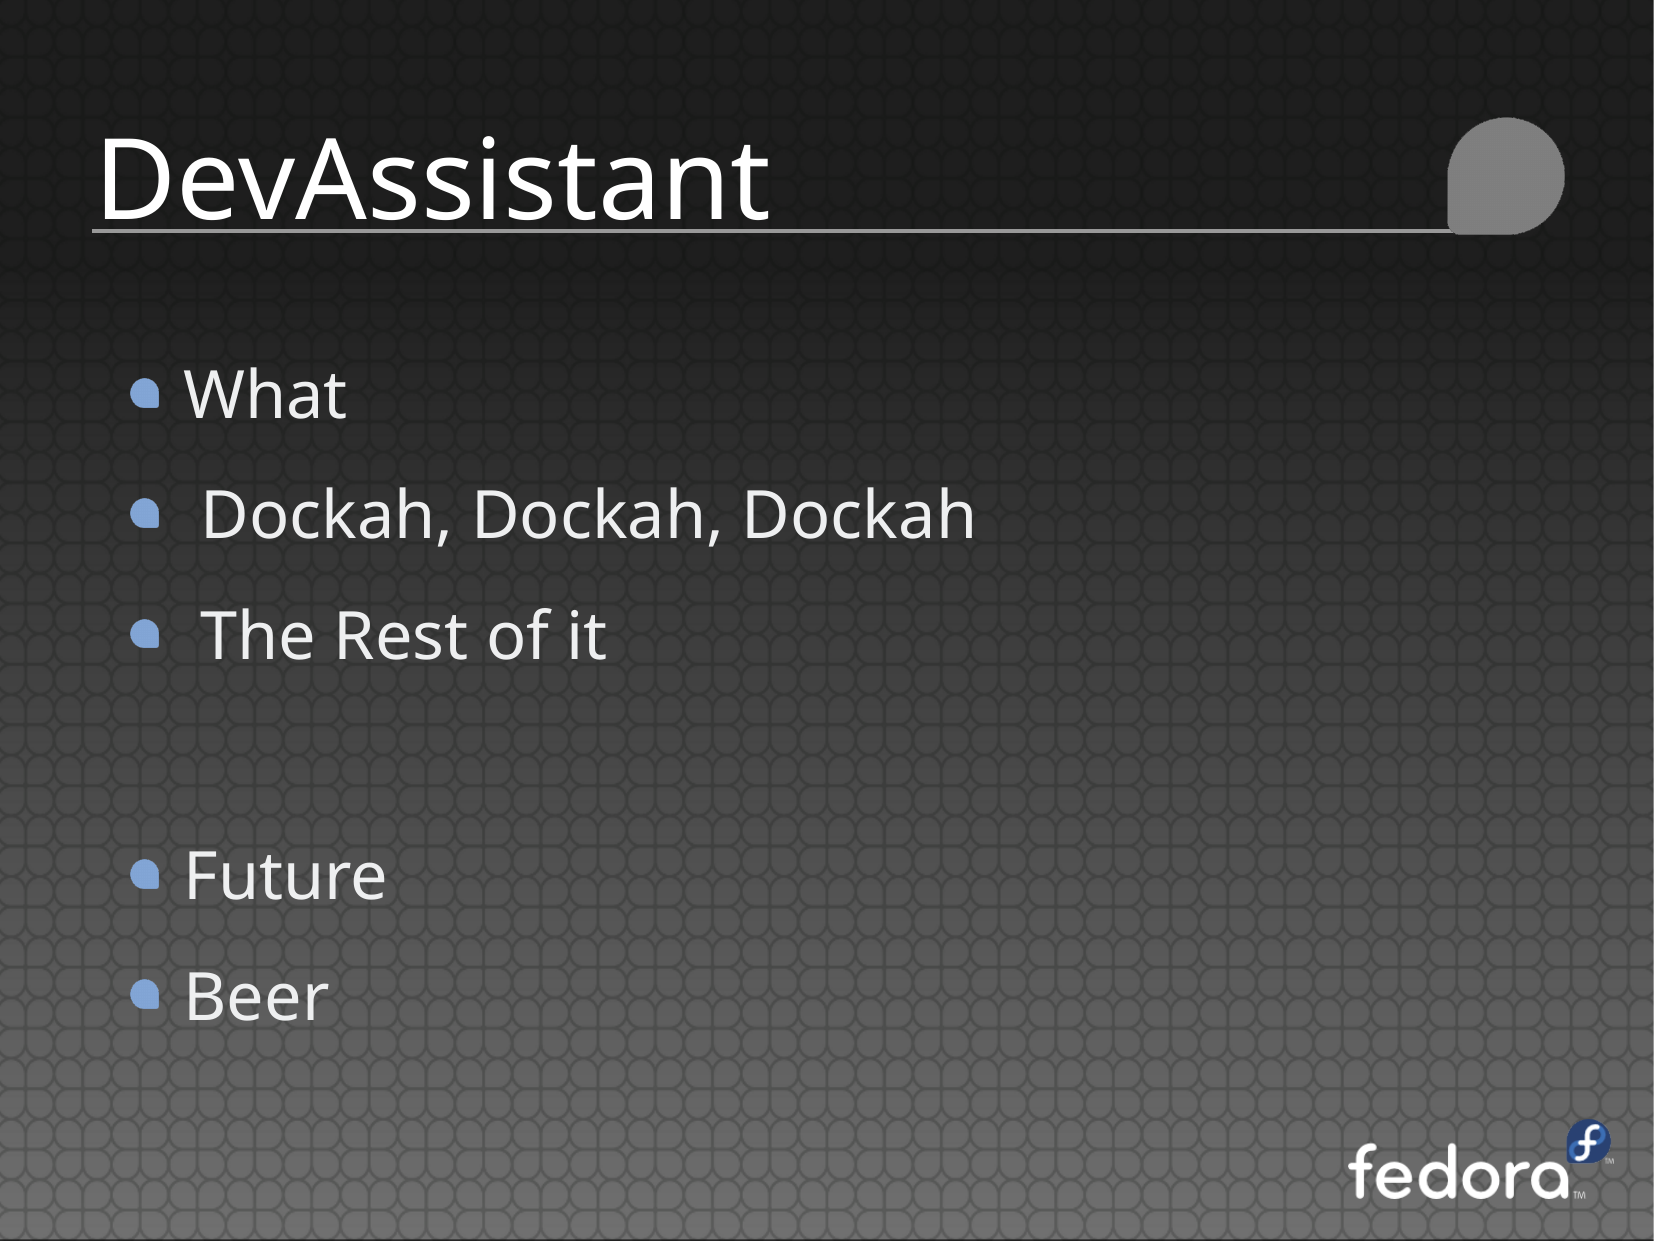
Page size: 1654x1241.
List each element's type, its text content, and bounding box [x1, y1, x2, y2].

title DevAssistant [94, 100, 1426, 251]
list What Dockah, Dockah, Dockah The Rest of it Future Beer [112, 227, 1501, 1000]
picture [0, 0, 1654, 1241]
